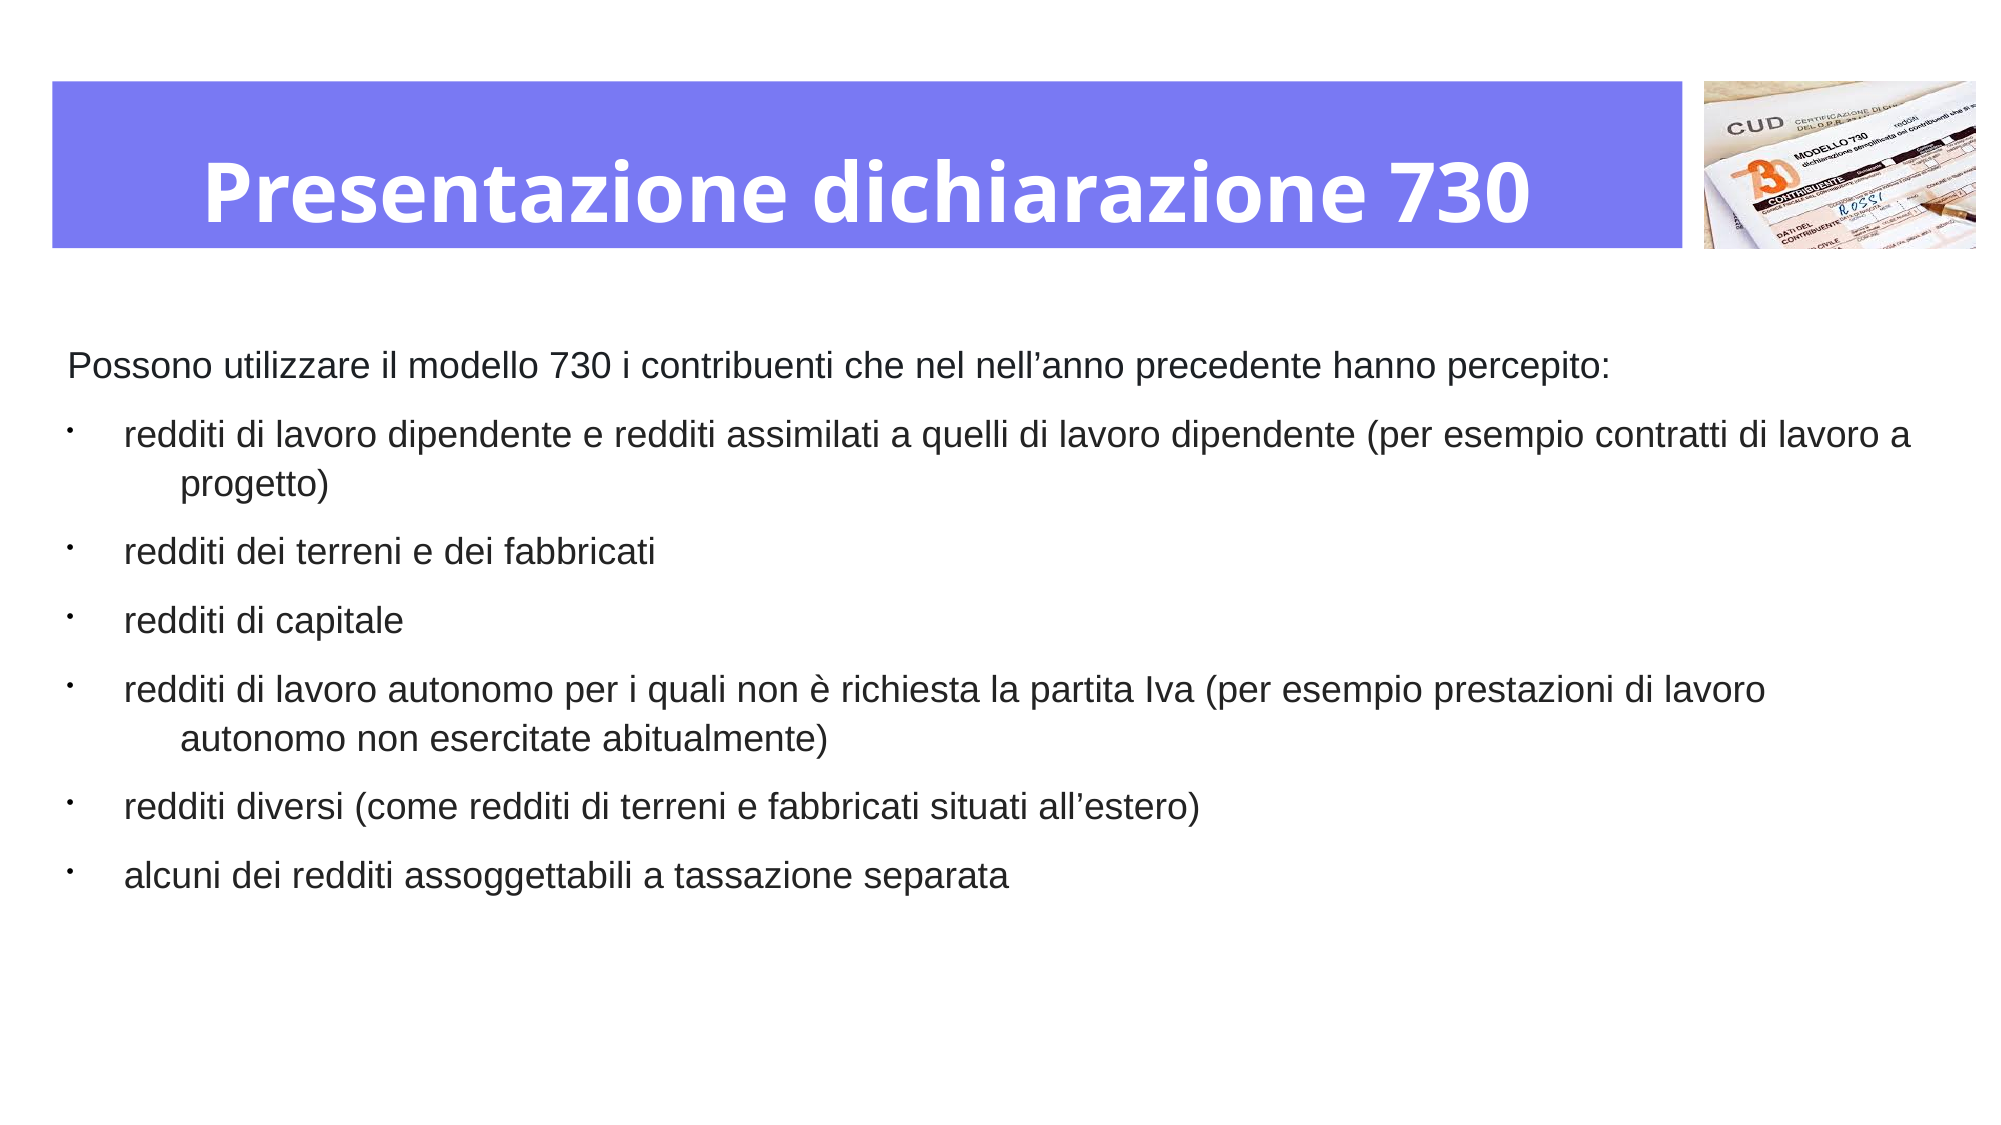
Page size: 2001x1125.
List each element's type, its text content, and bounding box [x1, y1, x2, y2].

subtitle Possono utilizzare il modello 730 i contribuenti che nel nell’anno precedente hanno percepito: redditi di lavoro dipendente e redditi assimilati a quelli di lavoro dipendente (per esempio contratti di lavoro a progetto) redditi dei terreni e dei fabbricati redditi di capitale redditi di lavoro autonomo per i quali non è richiesta la partita Iva (per esempio prestazioni di lavoro autonomo non esercitate abitualmente) redditi diversi (come redditi di terreni e fabbricati situati all’estero) alcuni dei redditi assoggettabili a tassazione separata [52, 330, 1945, 1070]
picture [1704, 81, 1976, 249]
title Presentazione dichiarazione 730 [52, 81, 1683, 249]
